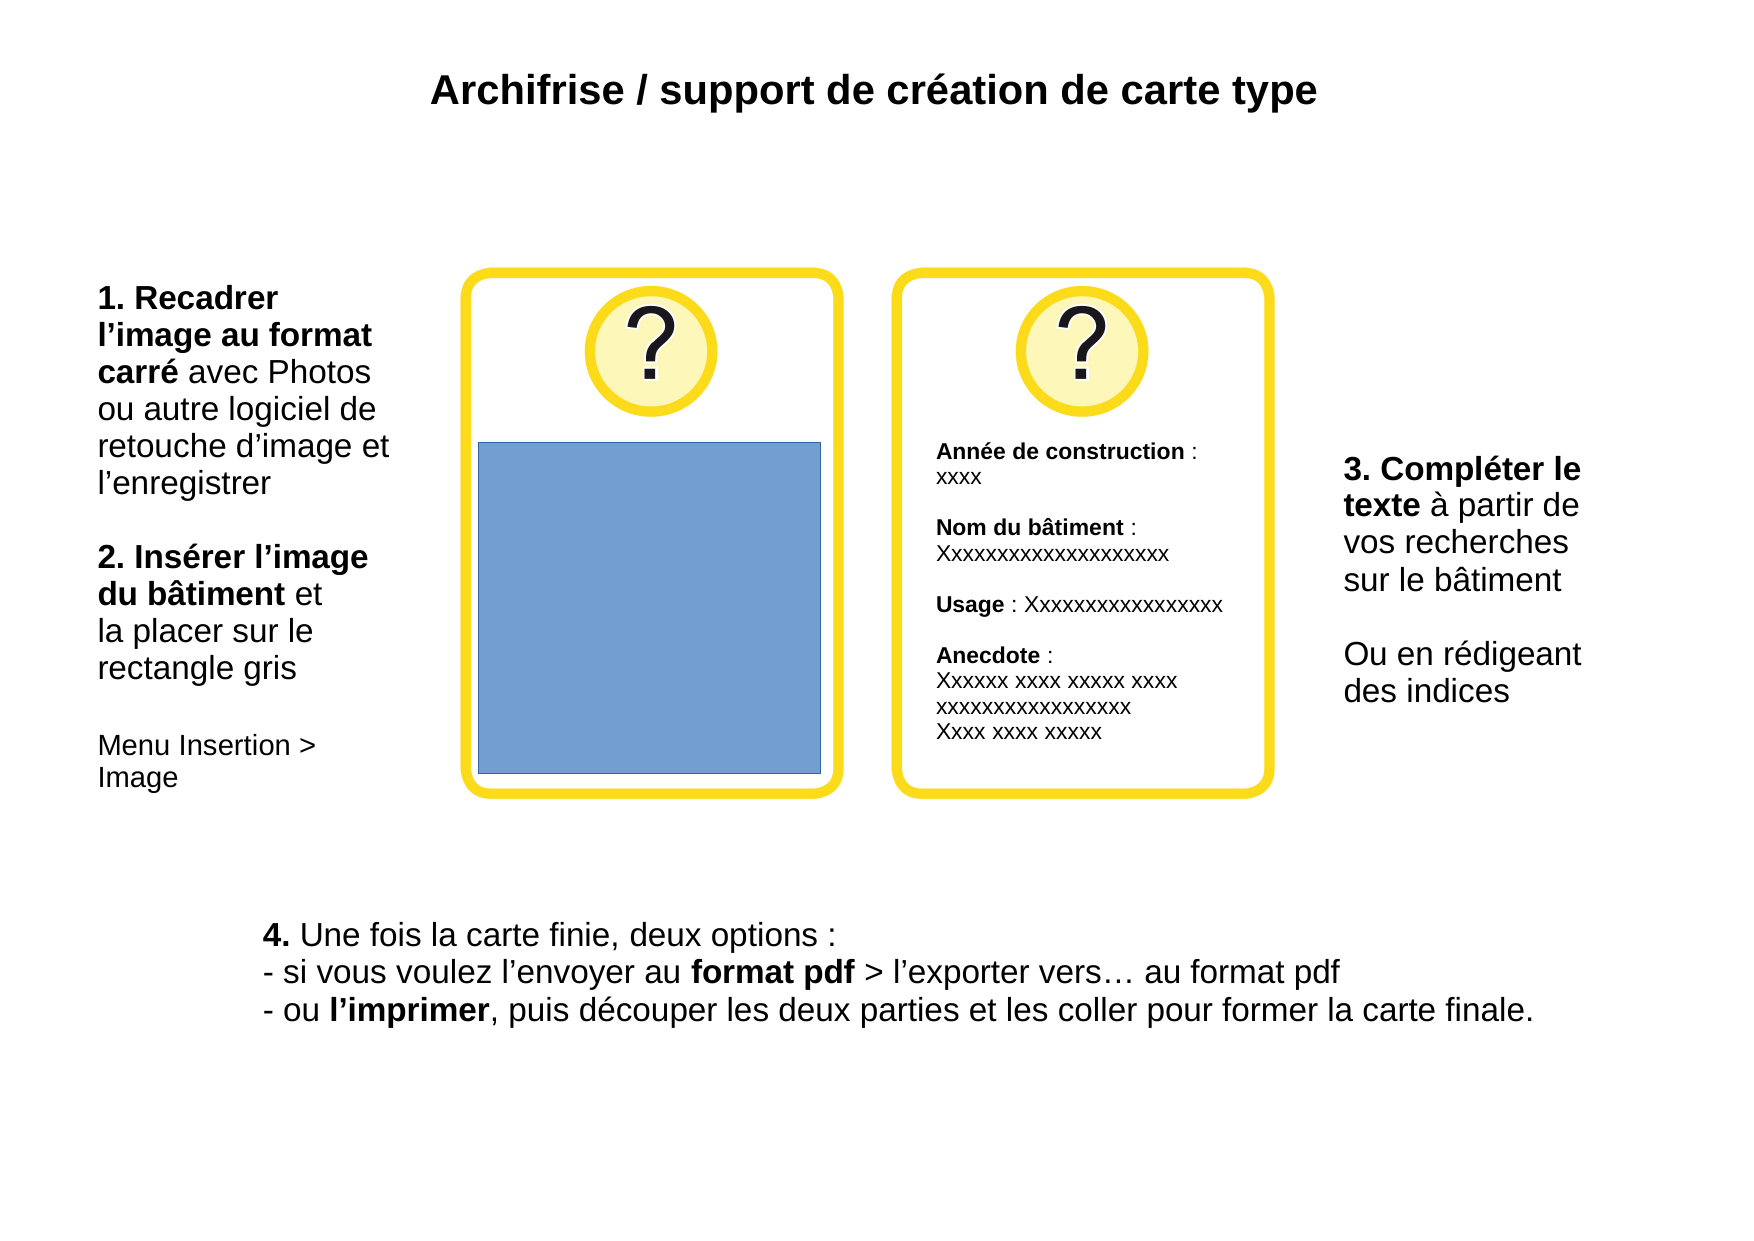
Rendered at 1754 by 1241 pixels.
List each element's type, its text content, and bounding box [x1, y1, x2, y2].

text_box [478, 442, 821, 774]
text_box Année de construction : xxxx Nom du bâtiment : Xxxxxxxxxxxxxxxxxxxx Usage : Xxxxxxxxxxxxxxxxx Anecdote : Xxxxxx xxxx xxxxx xxxx xxxxxxxxxxxxxxxxx Xxxx xxxx xxxxx [921, 431, 1252, 753]
text_box 4. Une fois la carte finie, deux options : - si vous voulez l’envoyer au format pdf > l’exporter vers… au format pdf - ou l’imprimer, puis découper les deux parties et les coller pour former la carte finale. [248, 909, 1619, 1073]
text_box Archifrise / support de création de carte type [65, 59, 1696, 142]
text_box 3. Compléter le texte à partir de vos recherches sur le bâtiment Ou en rédigeant des indices [1328, 442, 1636, 717]
text_box 1. Recadrer l’image au format carré avec Photos ou autre logiciel de retouche d’image et l’enregistrer 2. Insérer l’image du bâtiment et la placer sur le rectangle gris Menu Insertion > Image [82, 271, 408, 825]
picture [891, 267, 1275, 799]
picture [460, 267, 844, 799]
